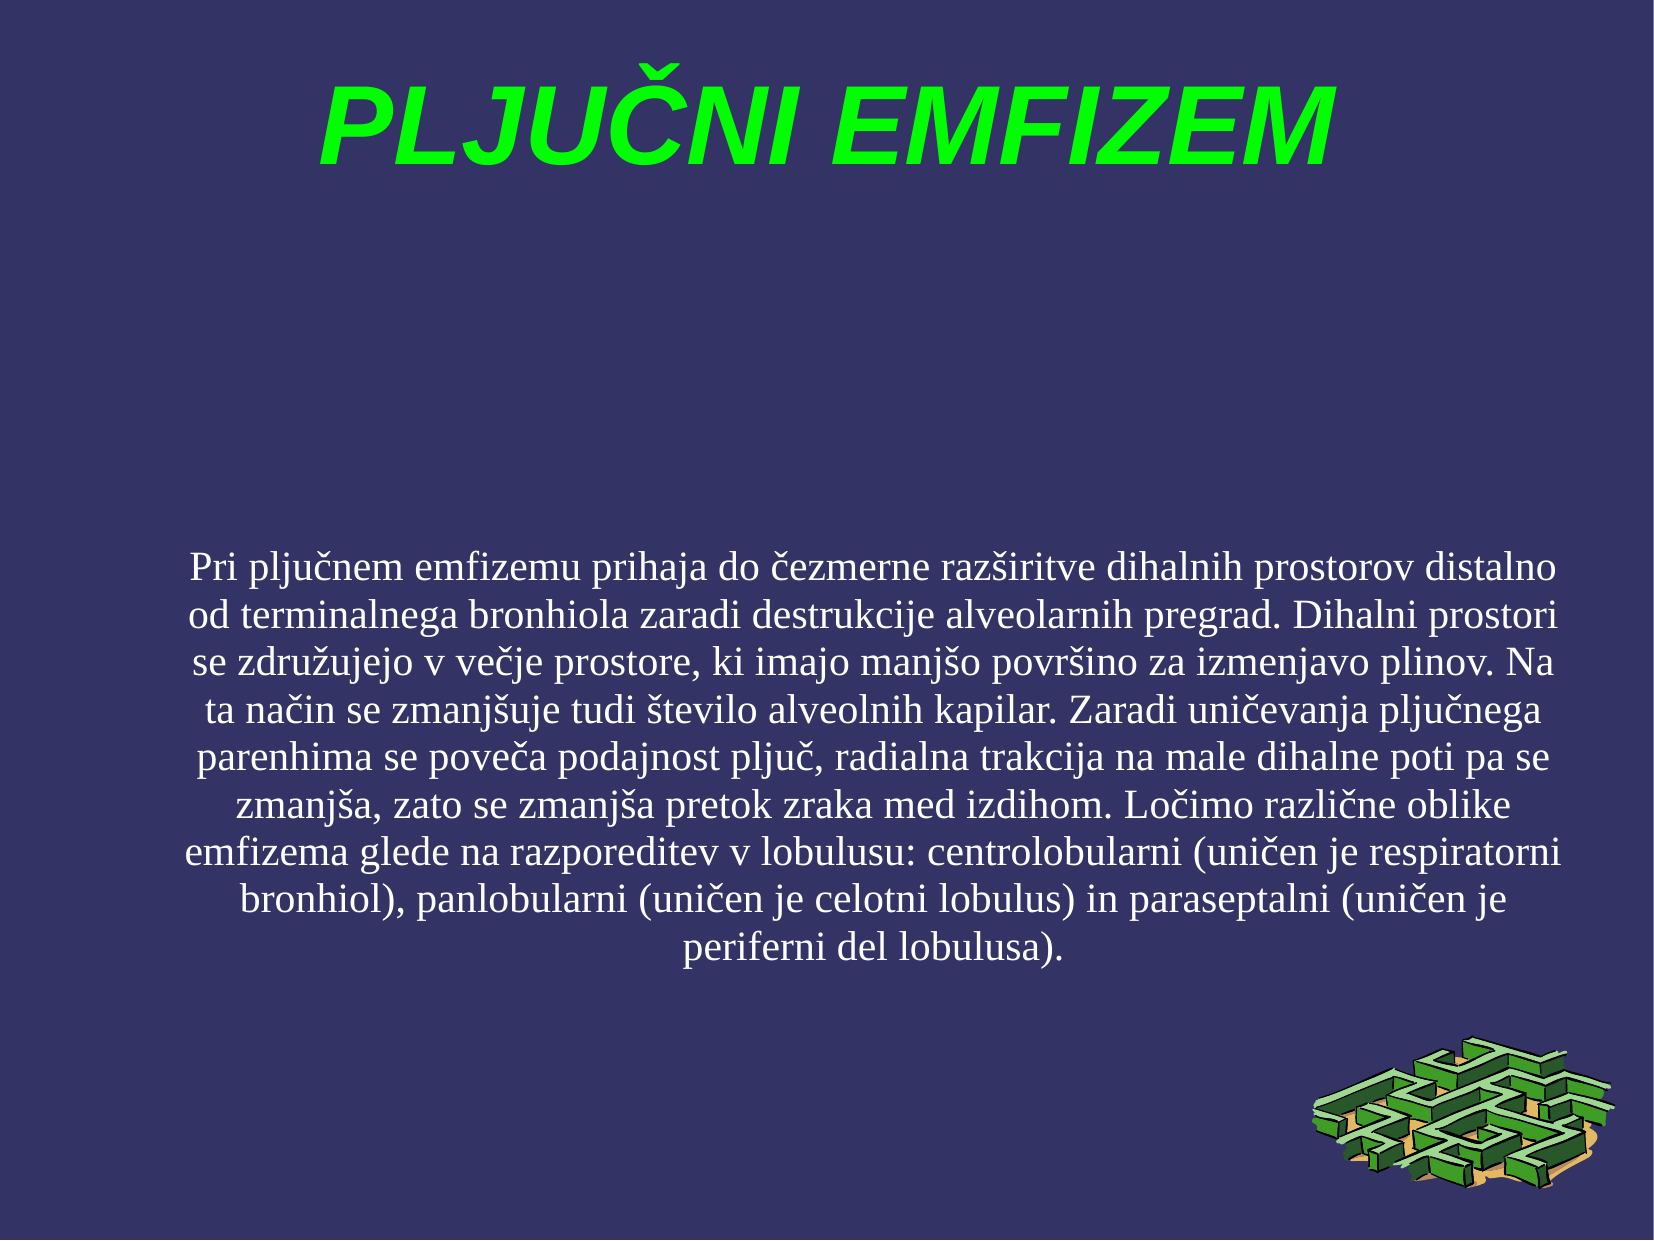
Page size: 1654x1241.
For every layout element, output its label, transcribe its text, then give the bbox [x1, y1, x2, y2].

subtitle Pri pljučnem emfizemu prihaja do čezmerne razširitve dihalnih prostorov distalno od terminalnega bronhiola zaradi destrukcije alveolarnih pregrad. Dihalni prostori se združujejo v večje prostore, ki imajo manjšo površino za izmenjavo plinov. Na ta način se zmanjšuje tudi število alveolnih kapilar. Zaradi uničevanja pljučnega parenhima se poveča podajnost pljuč, radialna trakcija na male dihalne poti pa se zmanjša, zato se zmanjša pretok zraka med izdihom. Ločimo različne oblike emfizema glede na razporeditev v lobulusu: centrolobularni (uničen je respiratorni bronhiol), panlobularni (uničen je celotni lobulus) in paraseptalni (uničen je periferni del lobulusa). [178, 372, 1570, 1139]
title PLJUČNI EMFIZEM [121, 26, 1534, 219]
